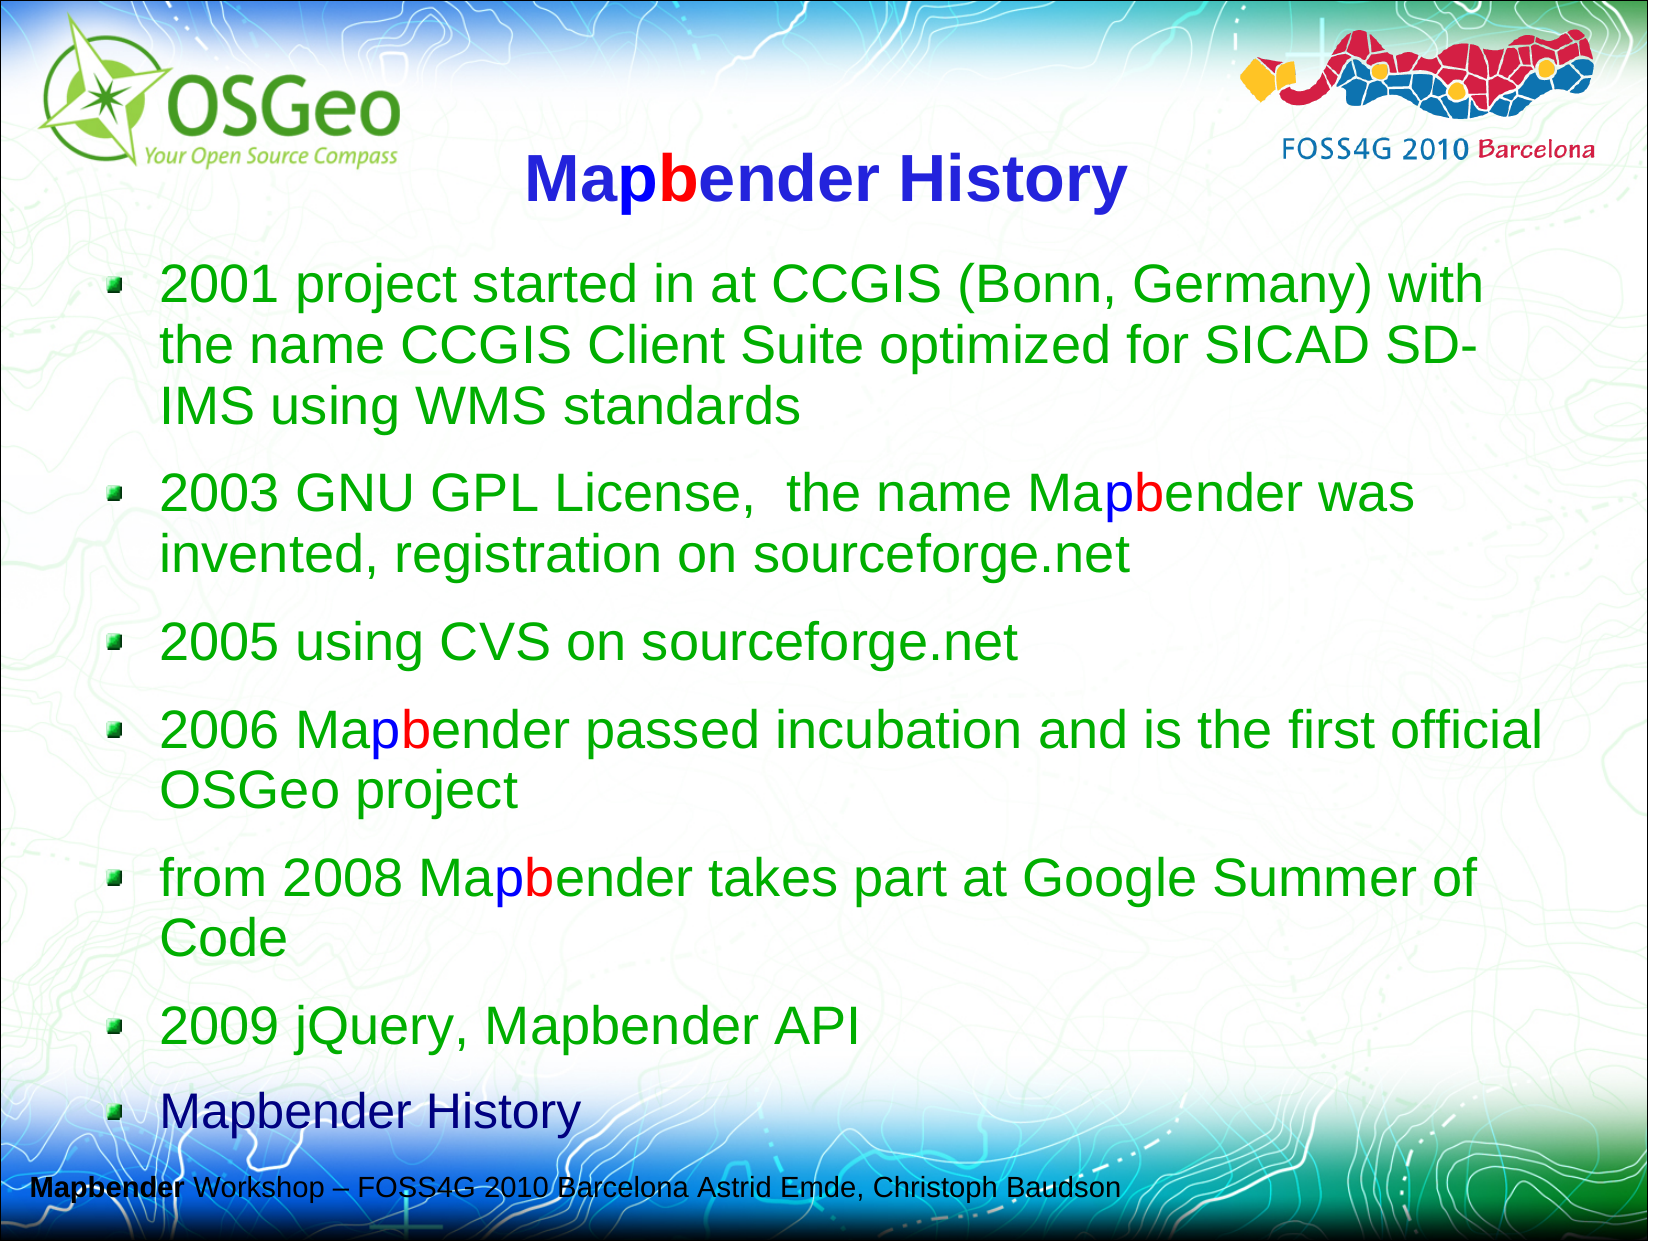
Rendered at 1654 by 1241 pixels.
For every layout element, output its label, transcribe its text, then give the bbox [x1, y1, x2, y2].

title Mapbender History [82, 90, 1571, 266]
list 2001 project started in at CCGIS (Bonn, Germany) with the name CCGIS Client Suite optimized for SICAD SD-IMS using WMS standards 2003 GNU GPL License, the name Mapbender was invented, registration on sourceforge.net 2005 using CVS on sourceforge.net 2006 Mapbender passed incubation and is the first official OSGeo project from 2008 Mapbender takes part at Google Summer of Code 2009 jQuery, Mapbender API Mapbender History [88, 253, 1577, 1220]
picture [1, 1, 1647, 1240]
